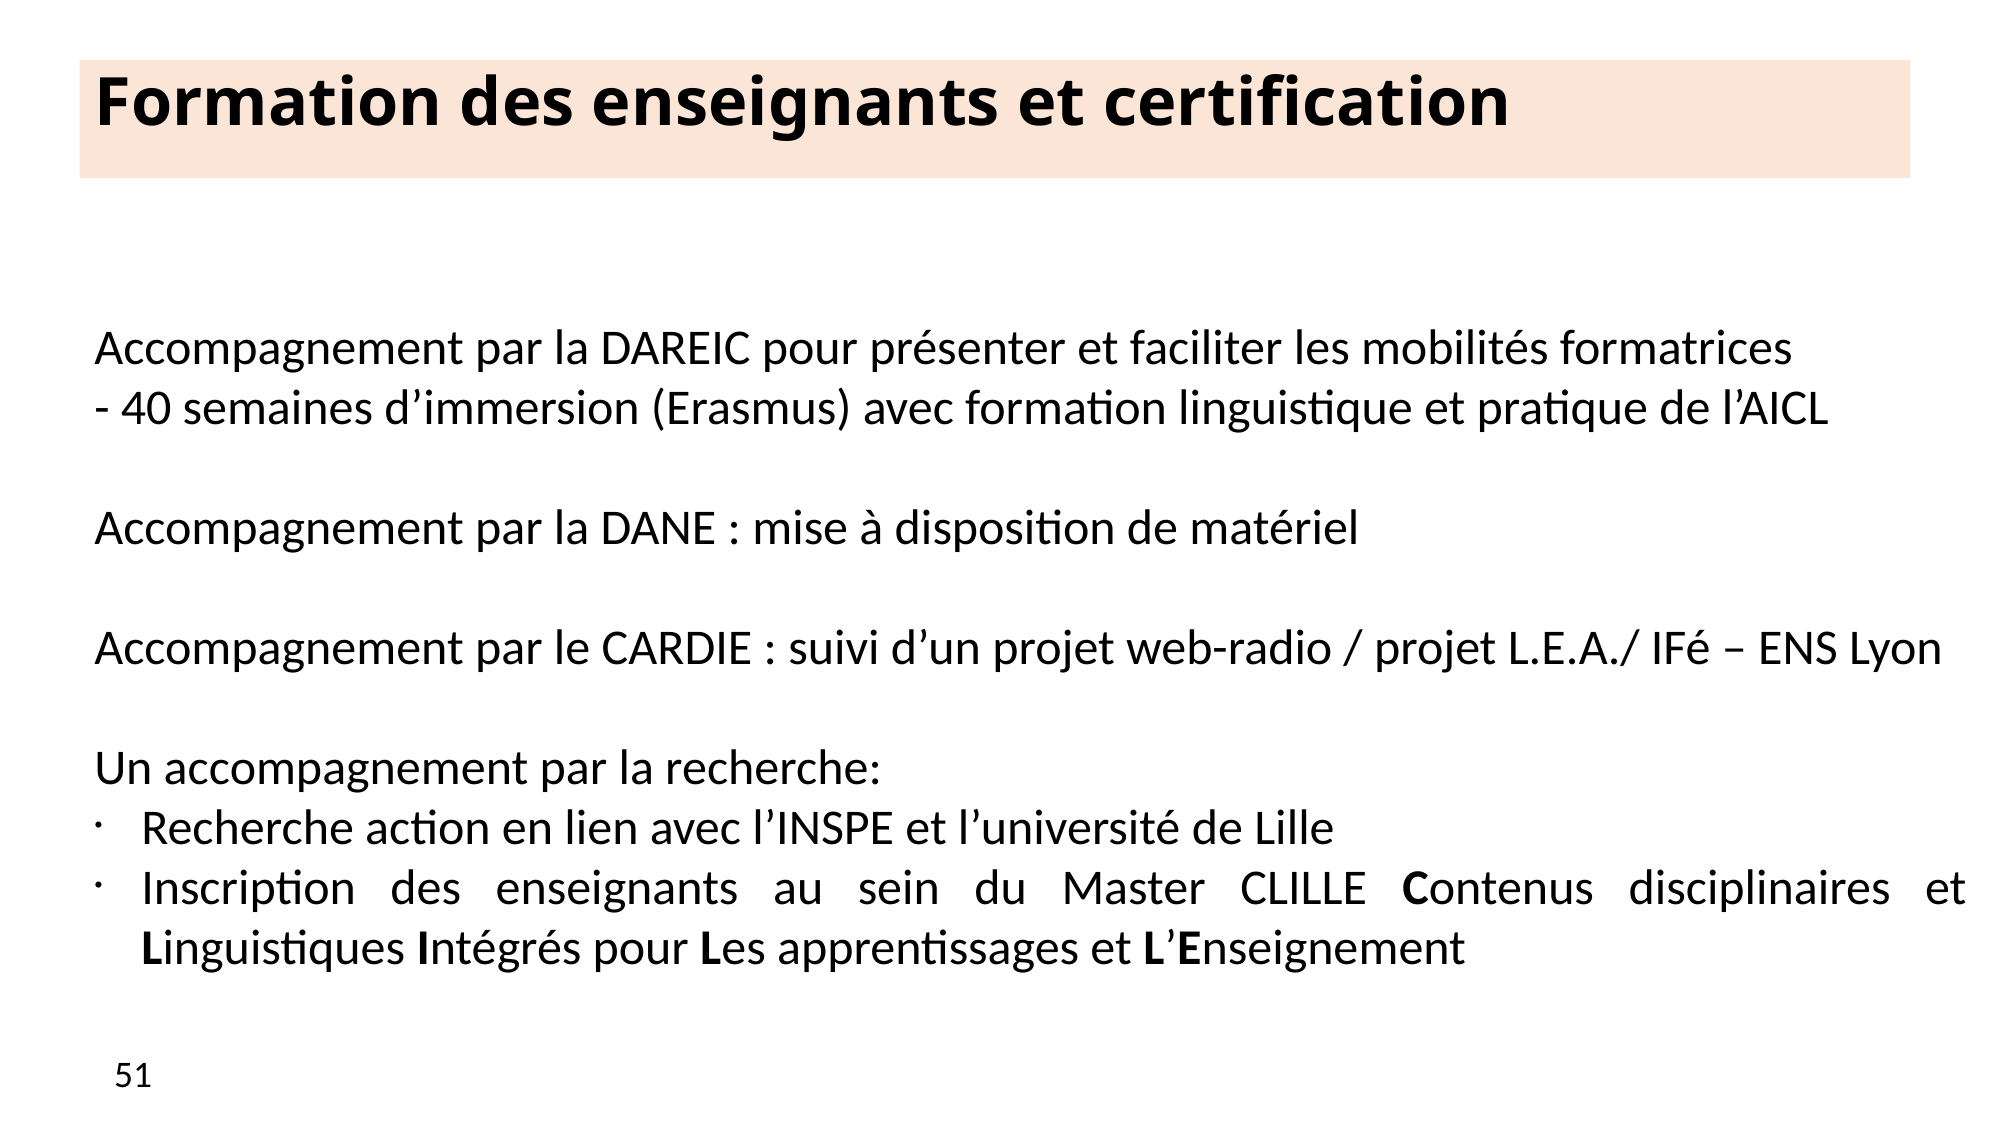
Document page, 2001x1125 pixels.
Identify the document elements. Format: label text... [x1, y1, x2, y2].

text_box Accompagnement par la DAREIC pour présenter et faciliter les mobilités formatrices - 40 semaines d’immersion (Erasmus) avec formation linguistique et pratique de l’AICL Accompagnement par la DANE : mise à disposition de matériel Accompagnement par le CARDIE : suivi d’un projet web-radio / projet L.E.A./ IFé – ENS Lyon Un accompagnement par la recherche: Recherche action en lien avec l’INSPE et l’université de Lille Inscription des enseignants au sein du Master CLILLE Contenus disciplinaires et Linguistiques Intégrés pour Les apprentissages et L’Enseignement [79, 307, 1982, 1117]
title Formation des enseignants et certification [79, 60, 1911, 179]
